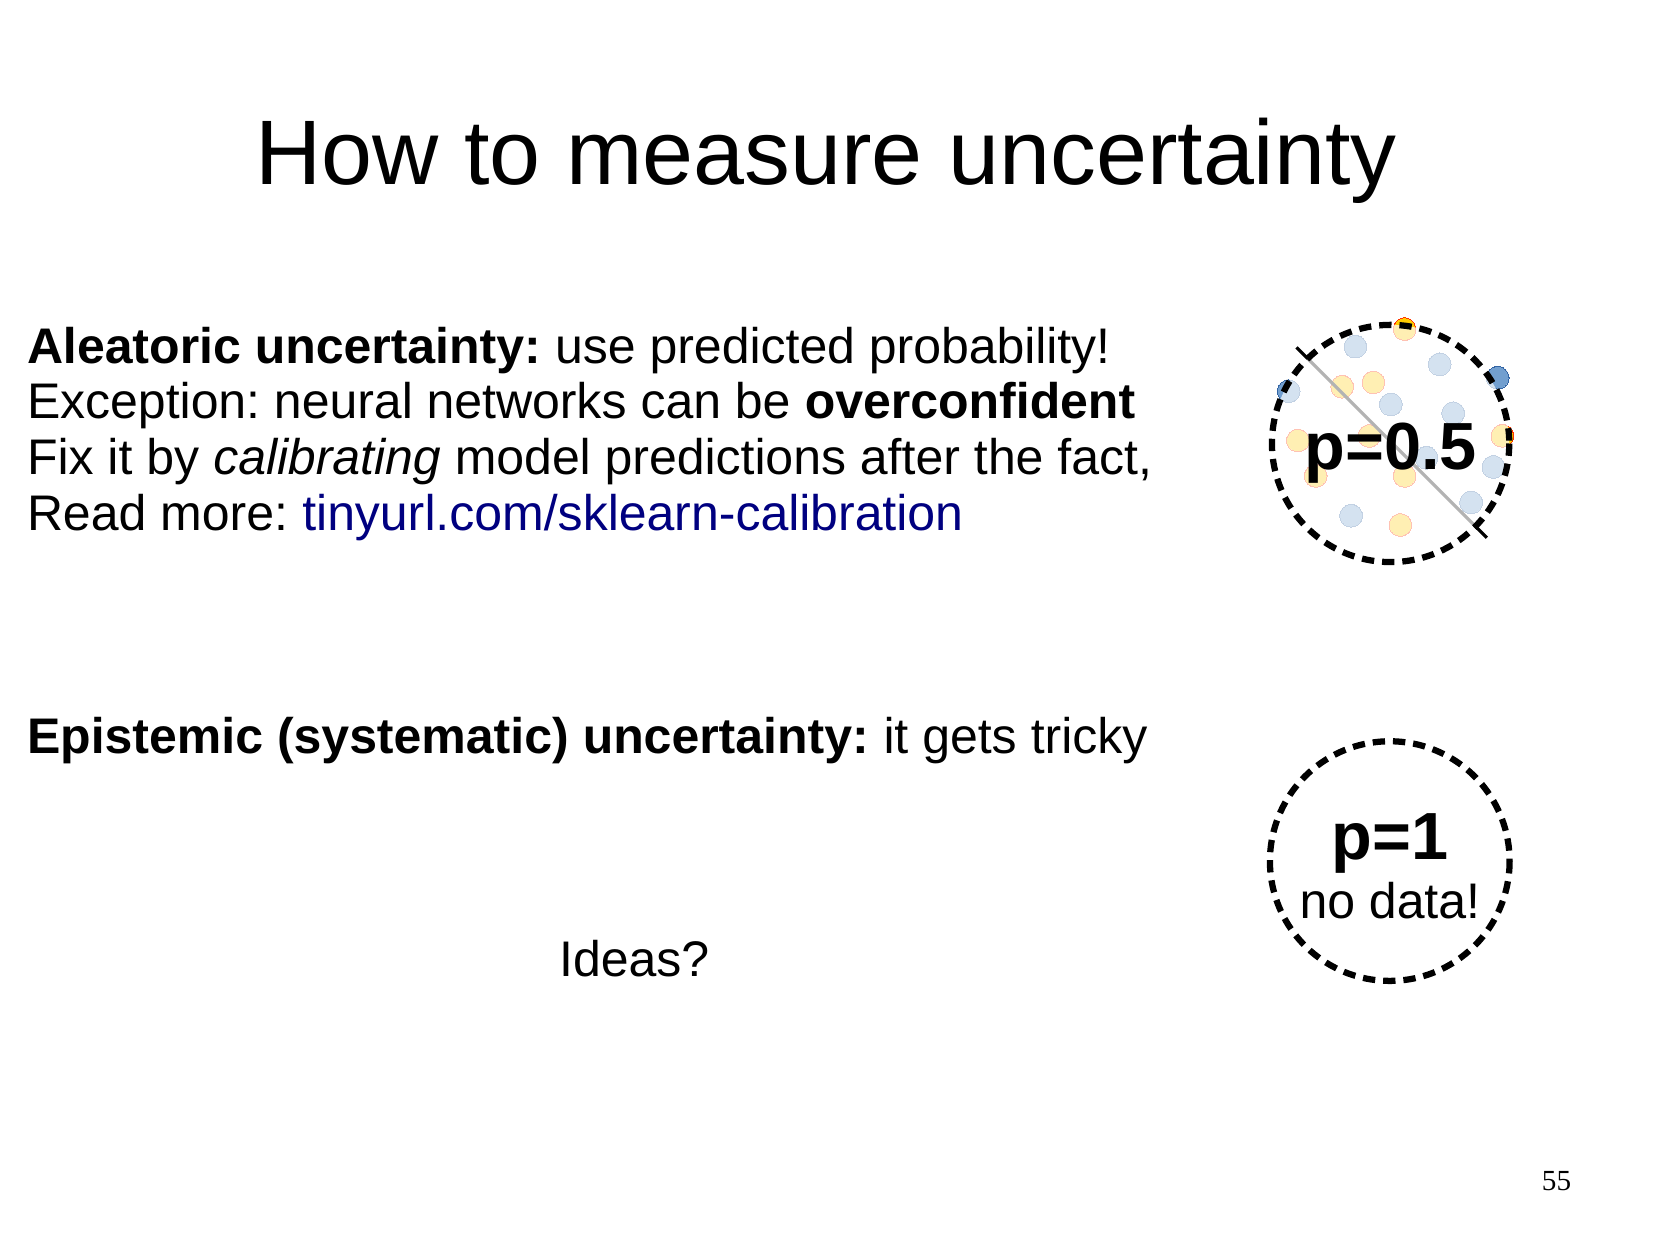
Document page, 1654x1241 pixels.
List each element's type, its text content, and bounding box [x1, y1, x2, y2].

text_box Aleatoric uncertainty: use predicted probability! Exception: neural networks can be overconfident Fix it by calibrating model predictions after the fact, Read more: tinyurl.com/sklearn-calibration Epistemic (systematic) uncertainty: it gets tricky Ideas? [27, 169, 1636, 1241]
title How to measure uncertainty [82, 49, 1571, 169]
text_box p=0.5 [1272, 333, 1510, 559]
text_box p=1 no data! [1270, 750, 1510, 978]
text_box [1344, 741, 1435, 750]
text_box [1510, 427, 1514, 445]
text_box [1363, 559, 1418, 563]
text_box [1347, 317, 1434, 333]
